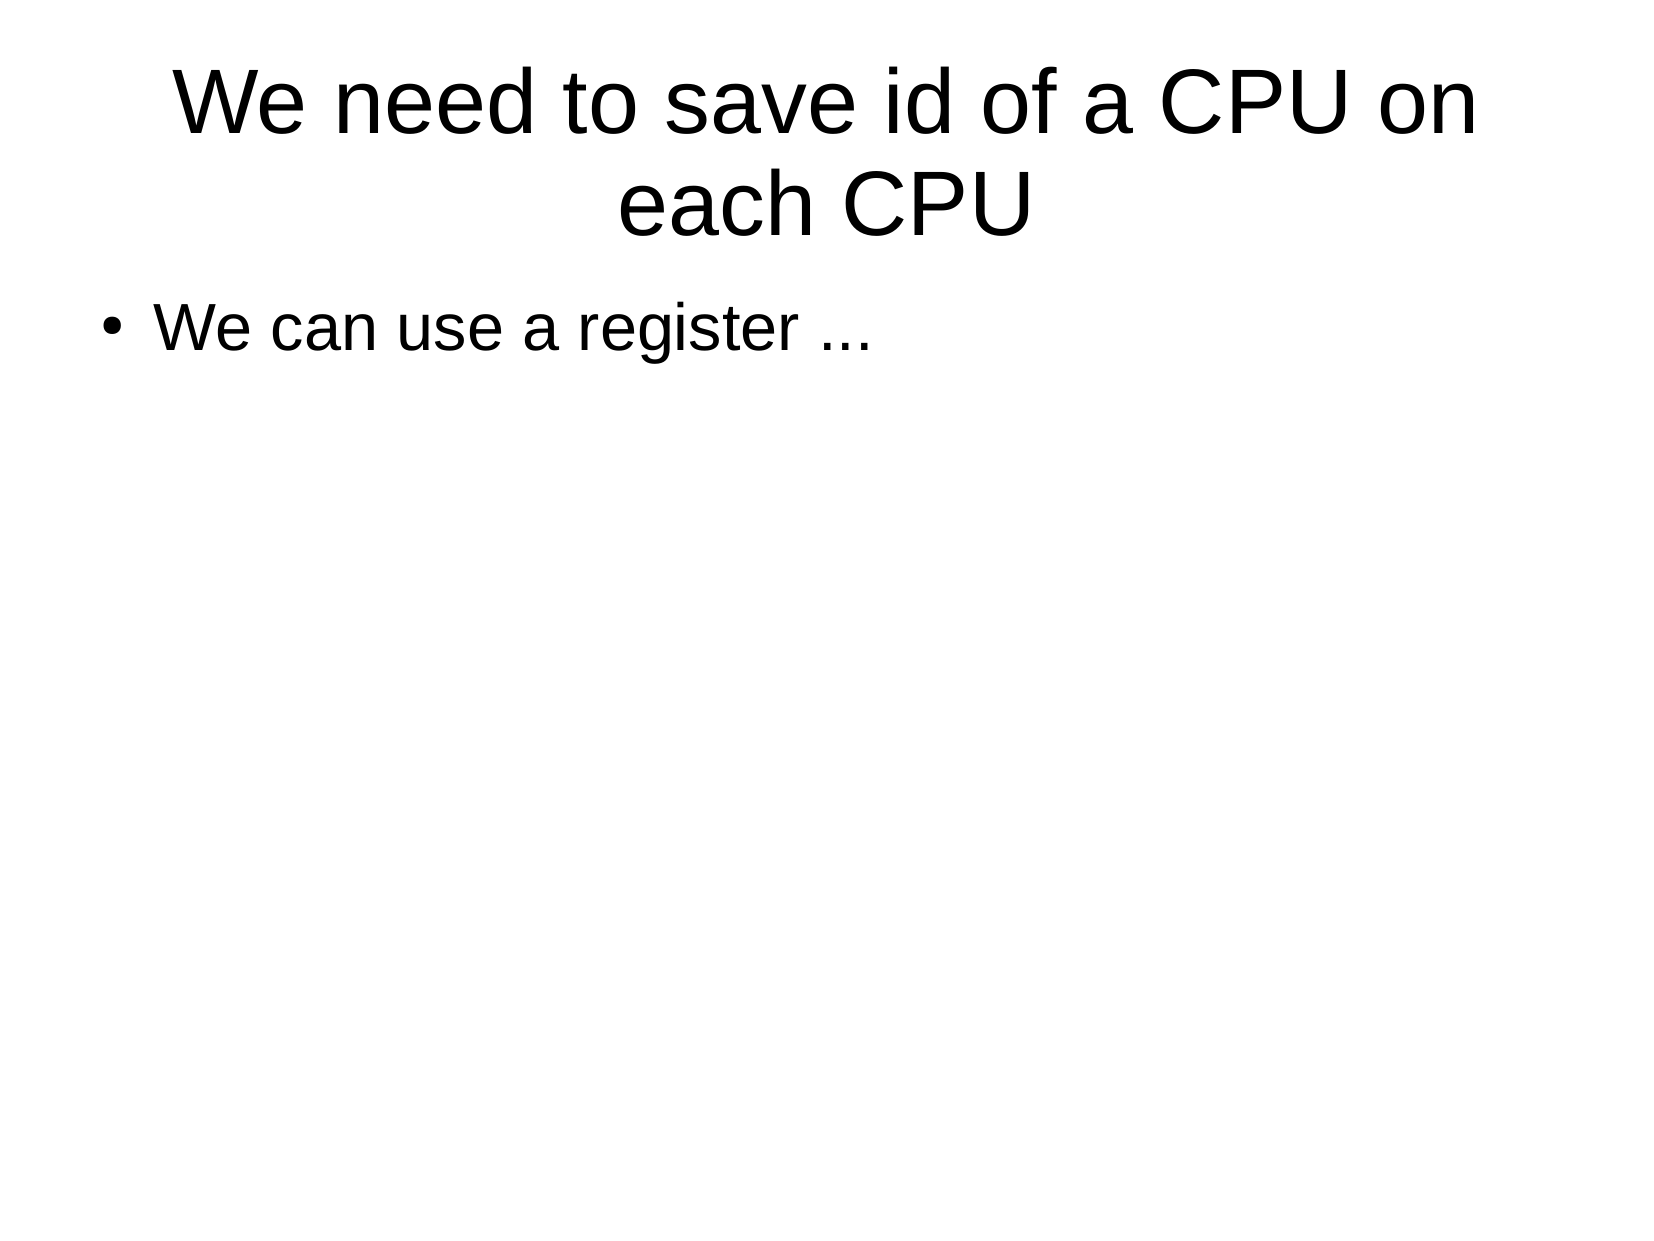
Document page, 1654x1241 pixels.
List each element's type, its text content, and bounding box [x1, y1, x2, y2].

title We need to save id of a CPU on each CPU [82, 49, 1571, 257]
list We can use a register ... [82, 290, 1571, 1010]
